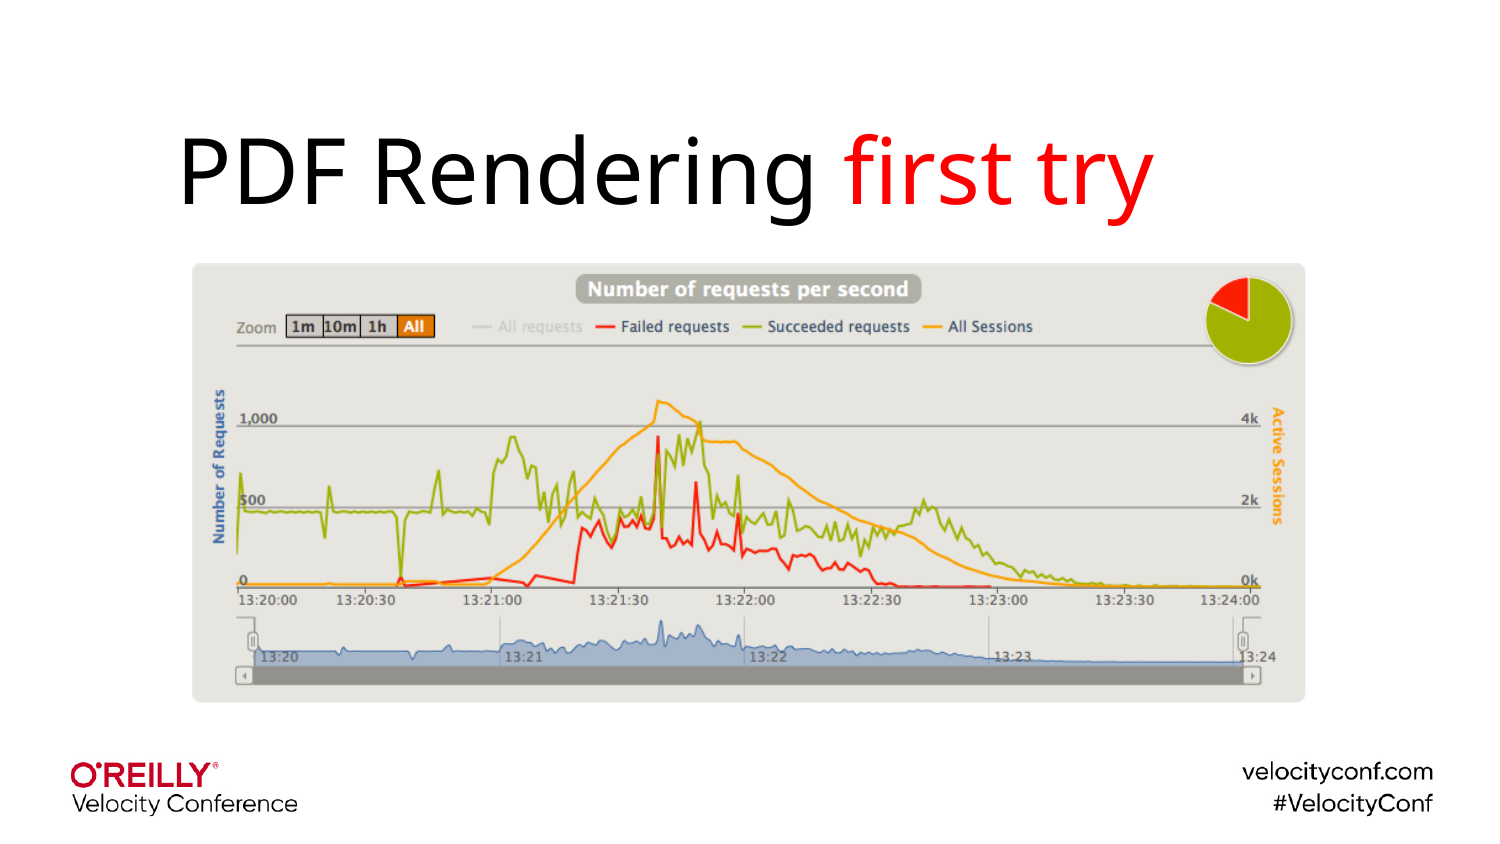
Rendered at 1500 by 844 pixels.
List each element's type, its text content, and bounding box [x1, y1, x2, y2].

picture [0, 0, 1500, 844]
title PDF Rendering first try [176, 68, 1324, 270]
